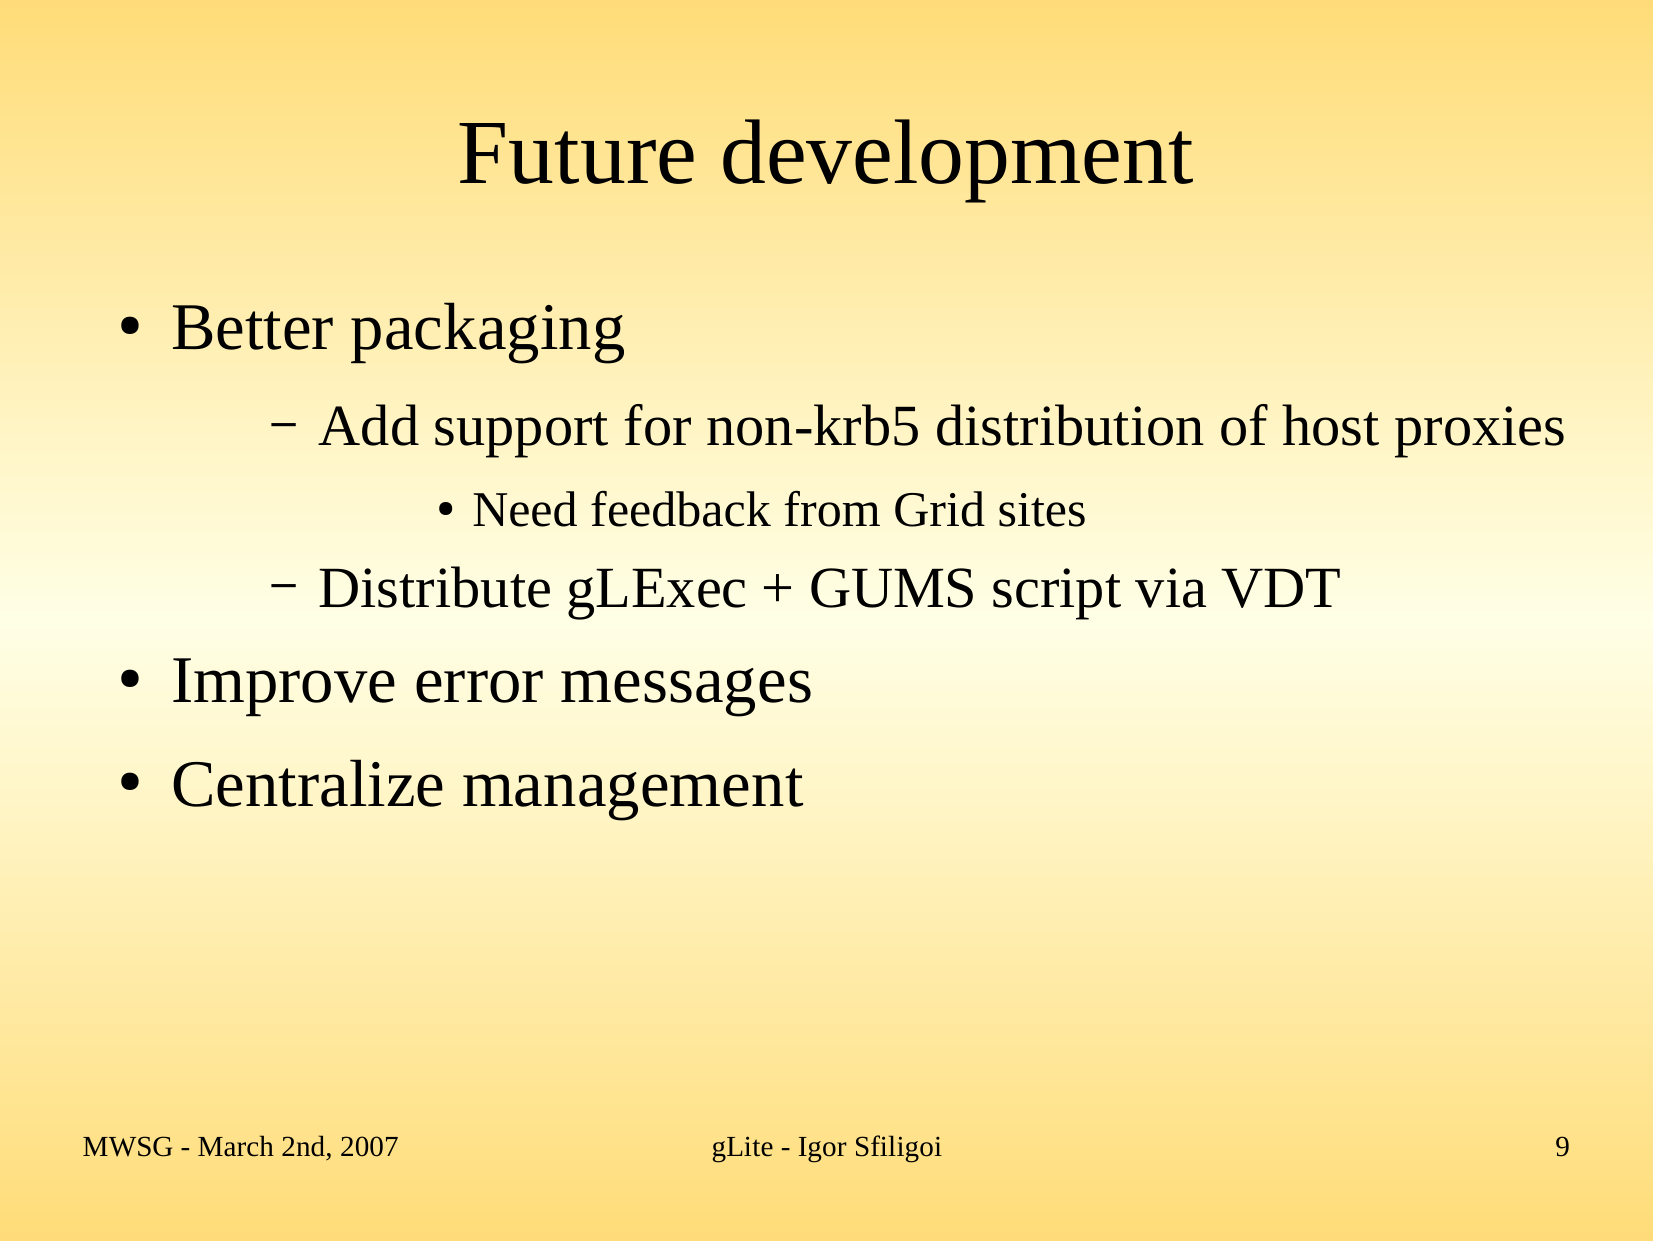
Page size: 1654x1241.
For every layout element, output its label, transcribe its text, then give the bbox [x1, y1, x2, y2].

title Future development [82, 49, 1571, 257]
list Better packaging Add support for non-krb5 distribution of host proxies Need feedback from Grid sites Distribute gLExec + GUMS script via VDT Improve error messages Centralize management [82, 290, 1571, 1109]
